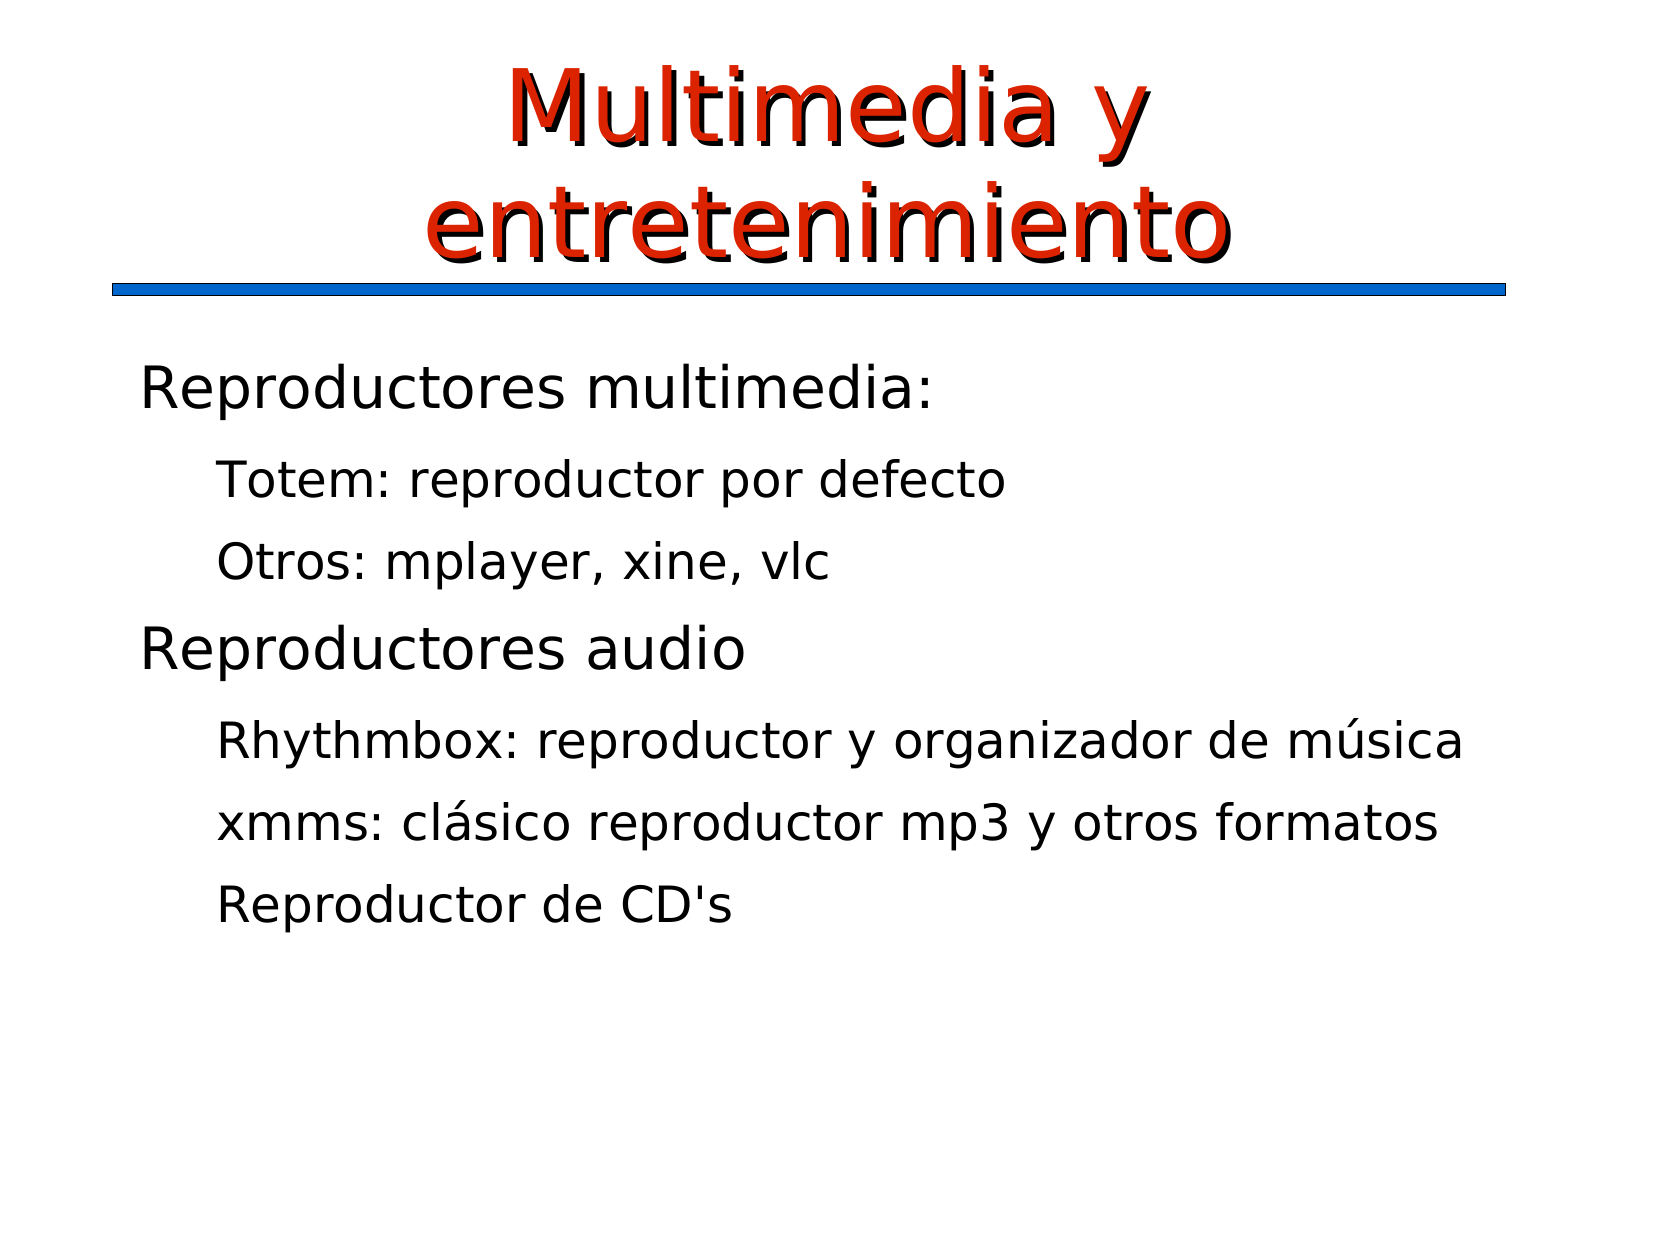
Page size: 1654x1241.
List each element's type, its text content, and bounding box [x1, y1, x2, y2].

title Multimedia y entretenimiento [121, 48, 1534, 282]
list Reproductores multimedia: Totem: reproductor por defecto Otros: mplayer, xine, vlc Reproductores audio Rhythmbox: reproductor y organizador de música xmms: clásico reproductor mp3 y otros formatos Reproductor de CD's [121, 354, 1534, 935]
